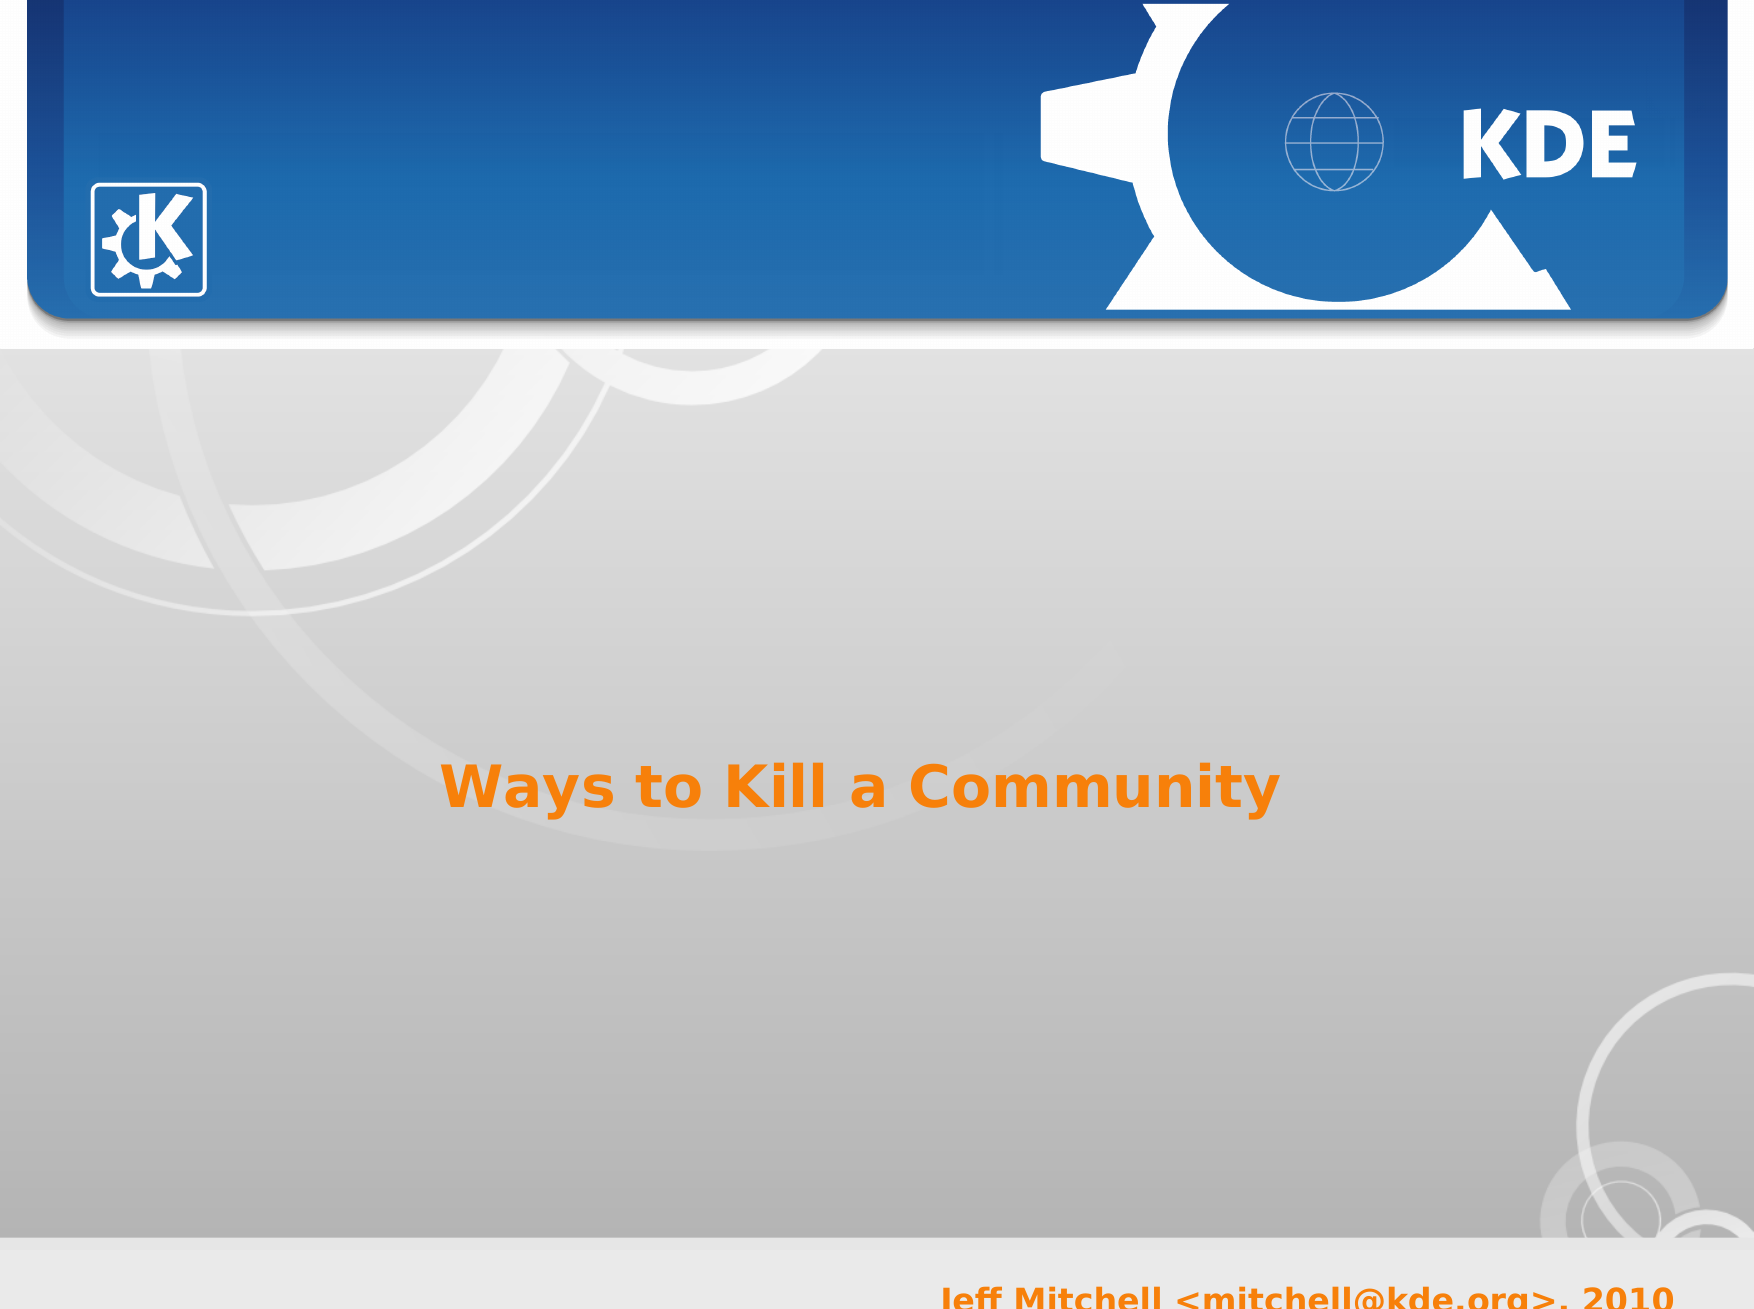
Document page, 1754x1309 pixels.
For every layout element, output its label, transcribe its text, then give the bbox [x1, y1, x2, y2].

subtitle Ways to Kill a Community [71, 419, 1651, 1156]
picture [0, 0, 1754, 1237]
